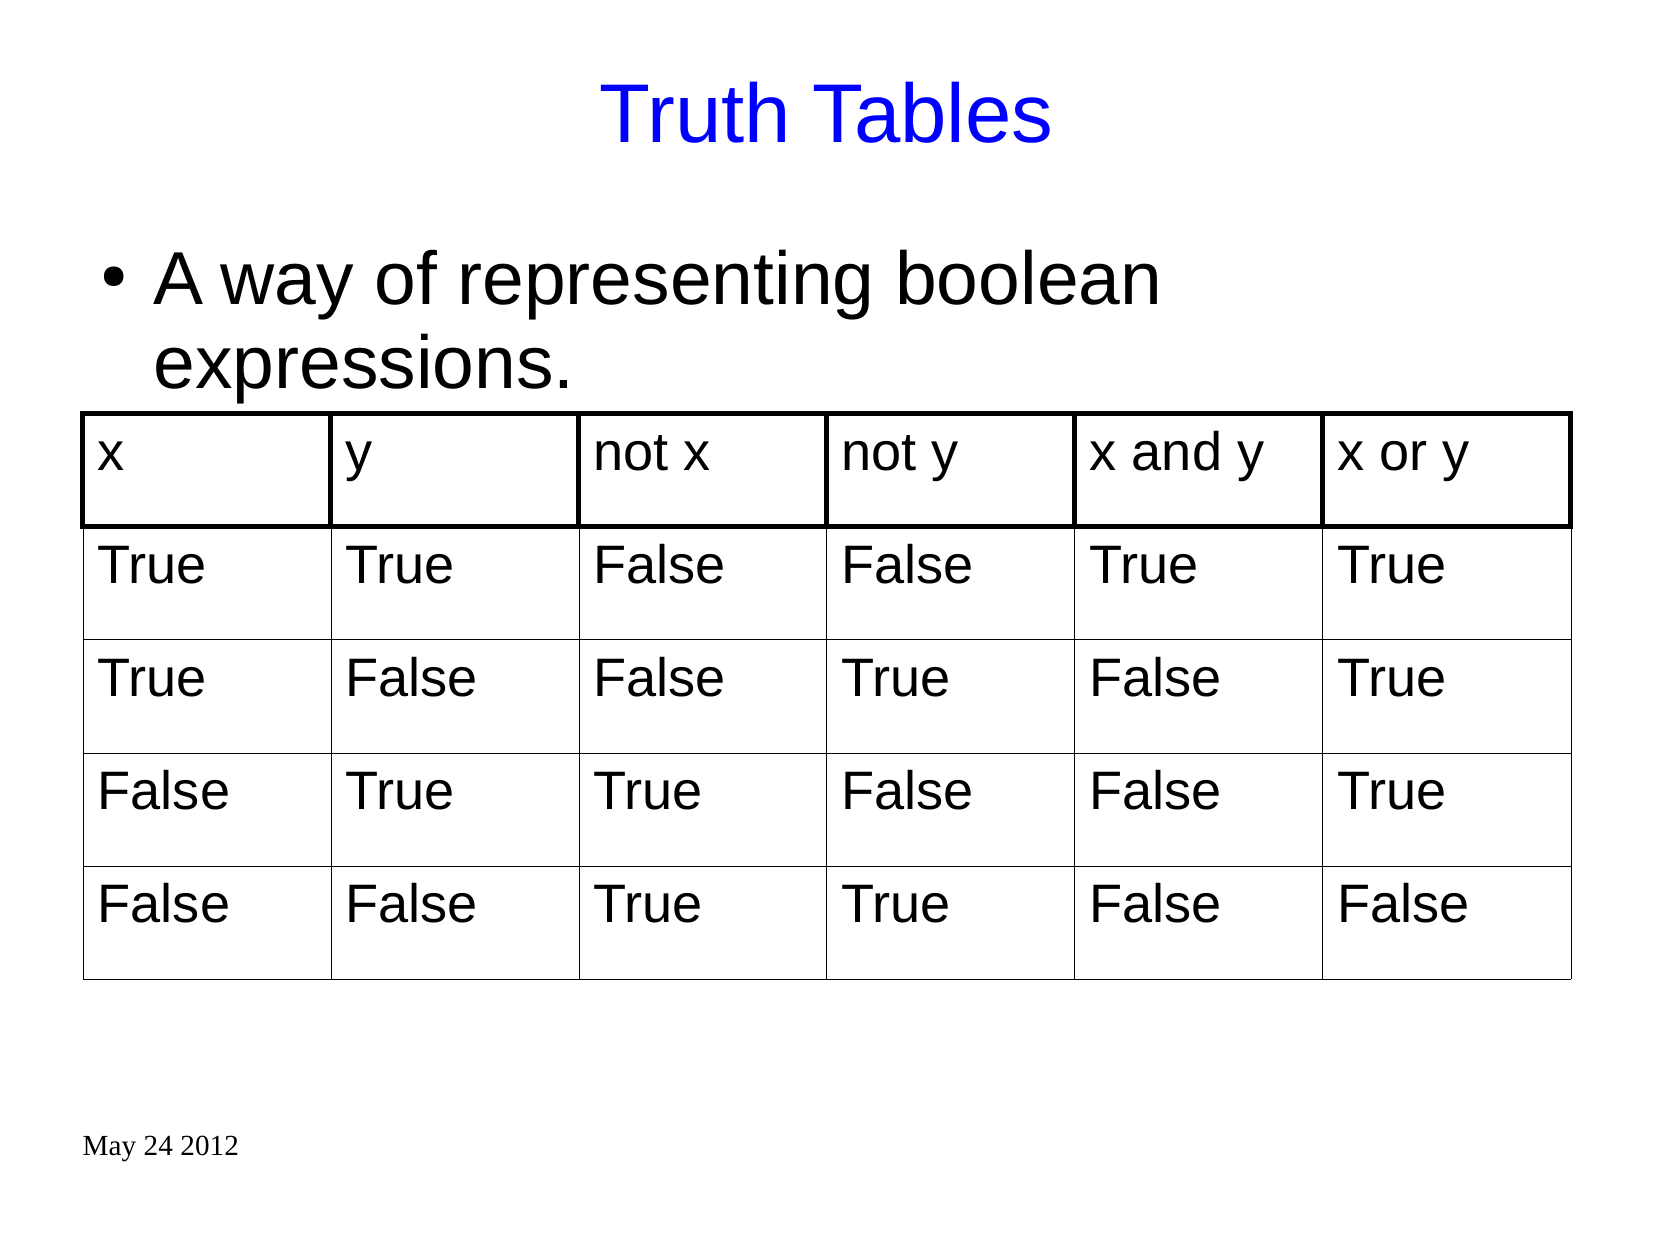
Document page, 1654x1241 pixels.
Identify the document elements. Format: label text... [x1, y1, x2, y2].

title Truth Tables [82, 49, 1571, 178]
table_cell False [332, 867, 579, 979]
table_header y [333, 416, 576, 524]
table_cell True [332, 754, 579, 866]
table_cell True [1323, 754, 1571, 866]
table_cell False [827, 529, 1074, 639]
table_cell True [580, 867, 826, 979]
table_cell True [827, 867, 1074, 979]
table_cell False [827, 754, 1074, 866]
table_header x [85, 416, 328, 524]
list A way of representing boolean expressions. [82, 236, 1571, 411]
table_cell False [332, 640, 579, 753]
table_header not y [829, 416, 1072, 524]
table_cell True [1323, 640, 1571, 753]
table_cell True [580, 754, 826, 866]
table_cell False [1075, 754, 1322, 866]
table_header x and y [1077, 416, 1320, 524]
table_cell False [84, 867, 331, 979]
table_header x or y [1325, 416, 1568, 524]
table_cell False [1323, 867, 1571, 979]
table_cell False [84, 754, 331, 866]
table_cell True [332, 529, 579, 639]
table_cell True [827, 640, 1074, 753]
table_cell True [84, 640, 331, 753]
table_cell False [580, 529, 826, 639]
table_cell False [1075, 867, 1322, 979]
table_cell True [1075, 529, 1322, 639]
table_cell False [580, 640, 826, 753]
table_cell True [1323, 529, 1571, 639]
table_cell False [1075, 640, 1322, 753]
table_header not x [581, 416, 824, 524]
table_cell True [84, 529, 331, 639]
